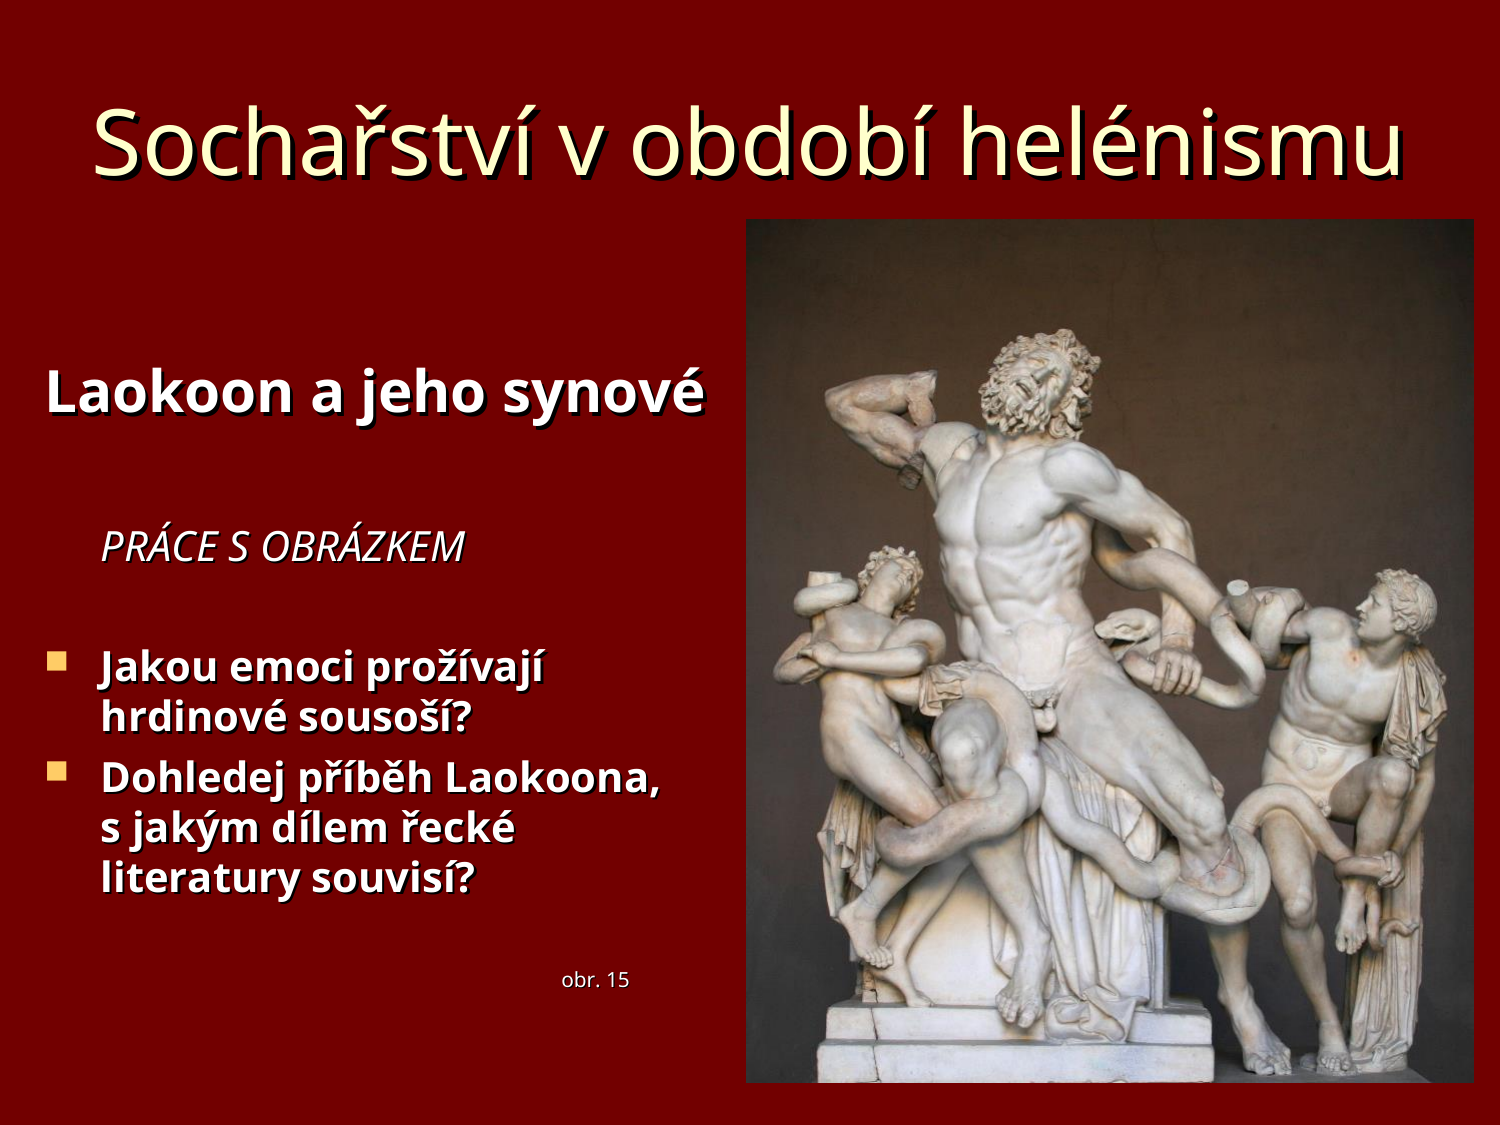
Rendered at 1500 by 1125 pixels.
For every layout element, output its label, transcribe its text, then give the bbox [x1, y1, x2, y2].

text_box [746, 220, 1474, 1083]
title Sochařství v období helénismu [75, 45, 1426, 233]
list Laokoon a jeho synové PRÁCE S OBRÁZKEM Jakou emoci prožívají hrdinové sousoší? Dohledej příběh Laokoona, s jakým dílem řecké literatury souvisí? obr. 15 [29, 262, 738, 1001]
